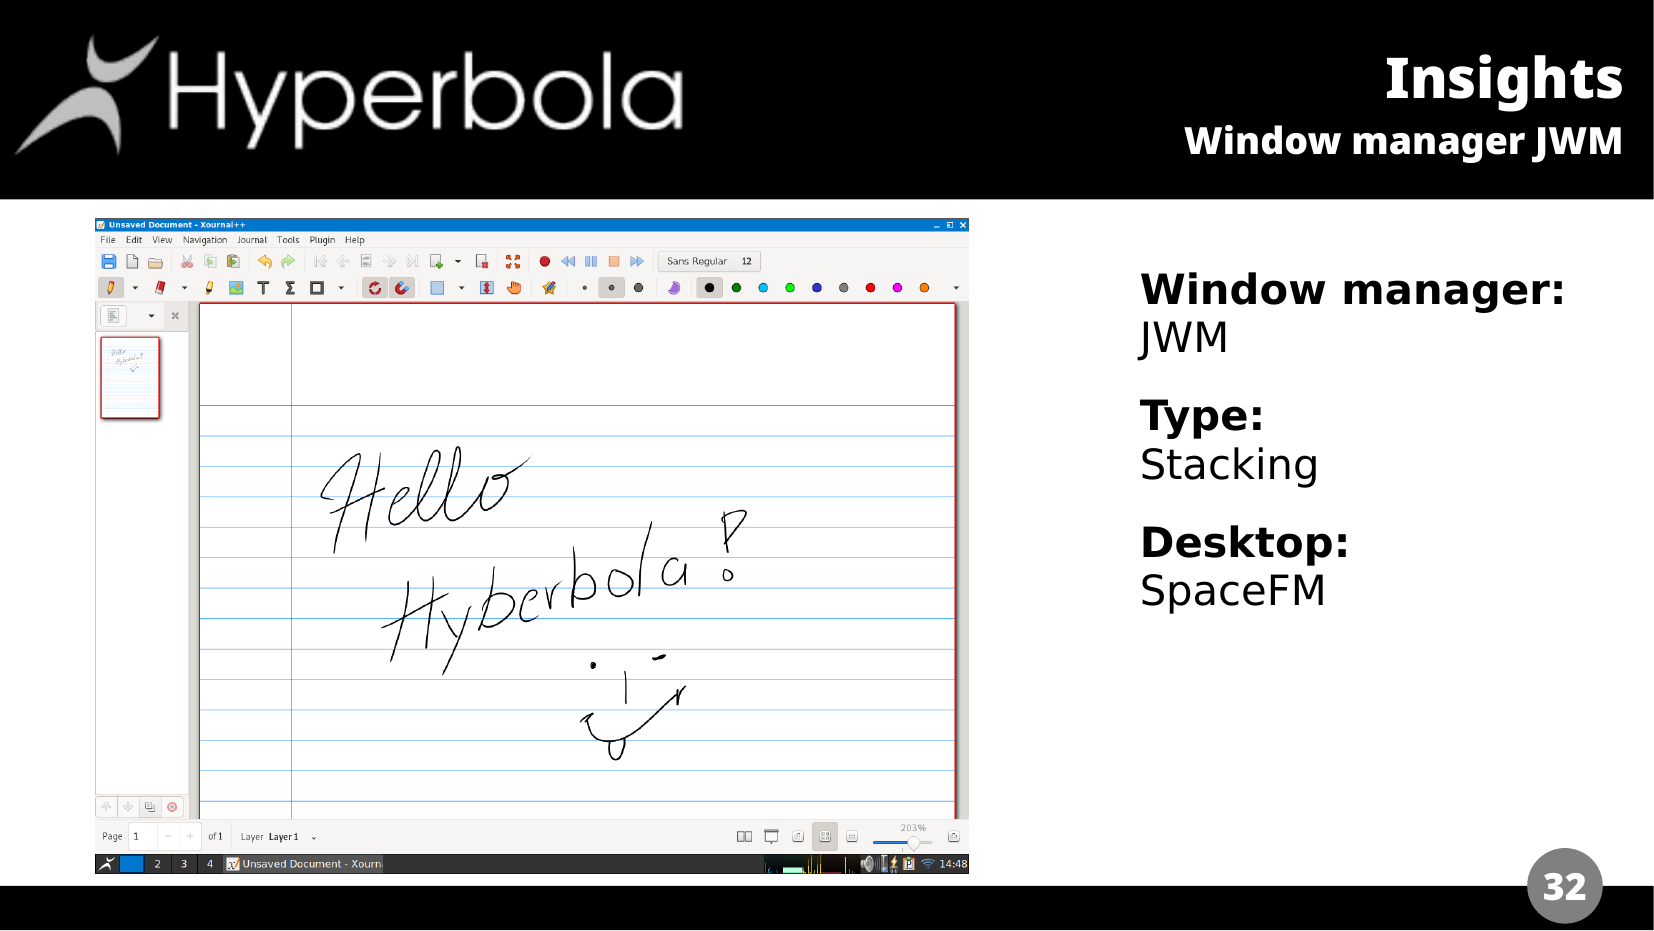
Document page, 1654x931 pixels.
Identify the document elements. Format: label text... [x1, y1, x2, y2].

title Insights Window manager JWM [708, 42, 1625, 161]
list Window manager: JWM Type: Stacking Desktop: SpaceFM [1122, 265, 1625, 621]
picture [11, 34, 691, 158]
picture [95, 218, 969, 875]
